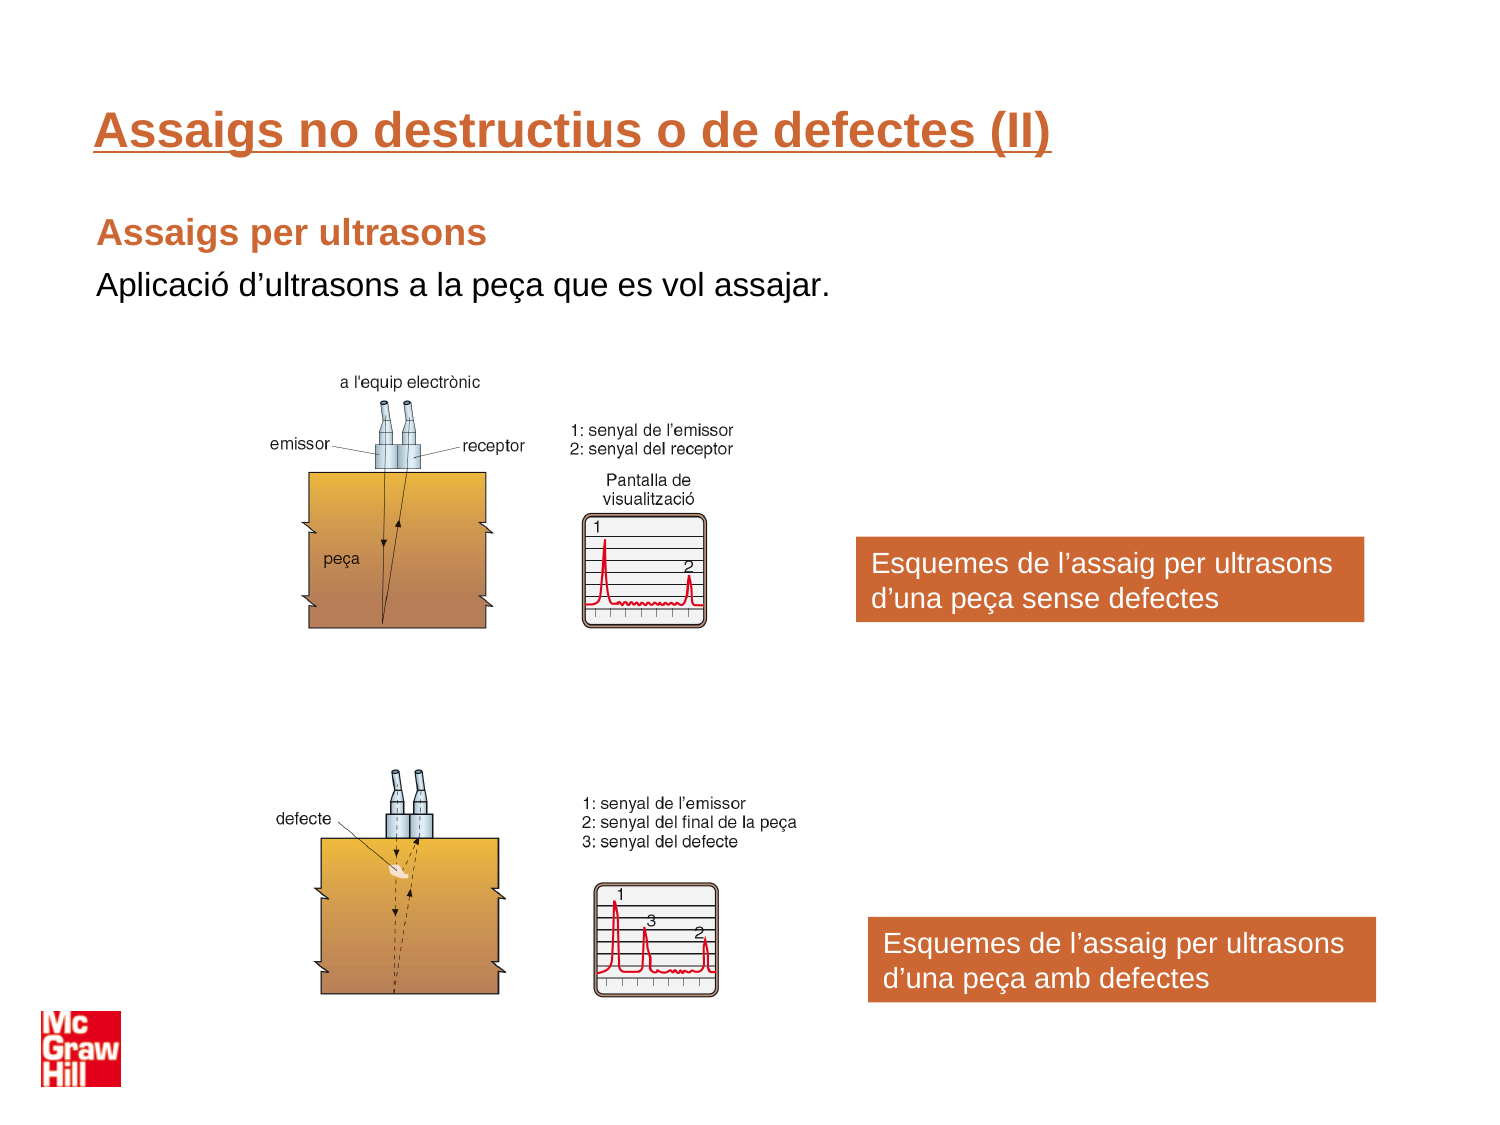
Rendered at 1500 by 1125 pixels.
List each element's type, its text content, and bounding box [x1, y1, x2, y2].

picture [265, 704, 803, 1036]
text_box Assaigs per ultrasons Aplicació d’ultrasons a la peça que es vol assajar. [81, 196, 1429, 311]
text_box Esquemes de l’assaig per ultrasons d’una peça sense defectes [856, 536, 1365, 623]
picture [242, 326, 760, 660]
chart [41, 1011, 121, 1087]
text_box Esquemes de l’assaig per ultrasons d’una peça amb defectes [868, 916, 1377, 1003]
text_box Assaigs no destructius o de defectes (II) [78, 90, 1483, 166]
